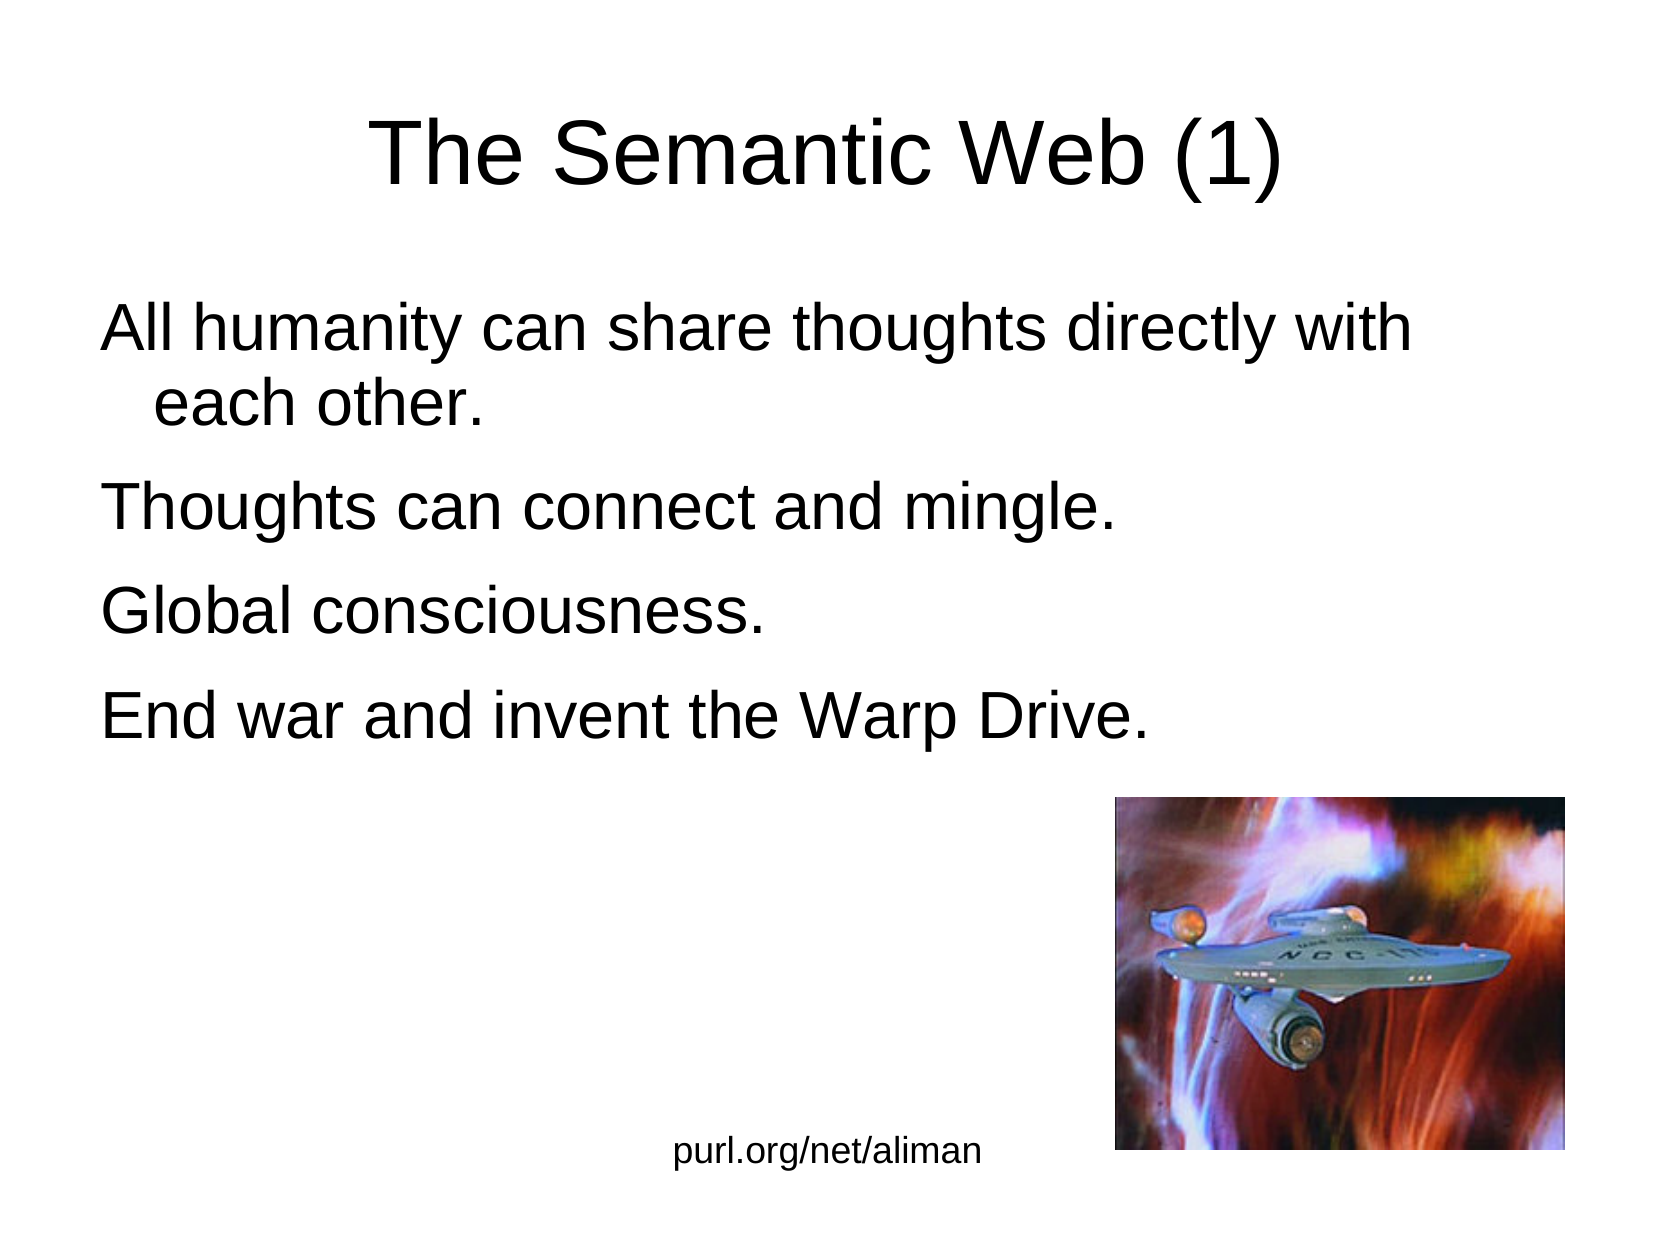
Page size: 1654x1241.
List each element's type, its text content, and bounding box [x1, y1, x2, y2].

title The Semantic Web (1) [82, 56, 1571, 250]
list All humanity can share thoughts directly with each other. Thoughts can connect and mingle. Global consciousness. End war and invent the Warp Drive. [82, 290, 1571, 1094]
picture [1115, 797, 1565, 1150]
